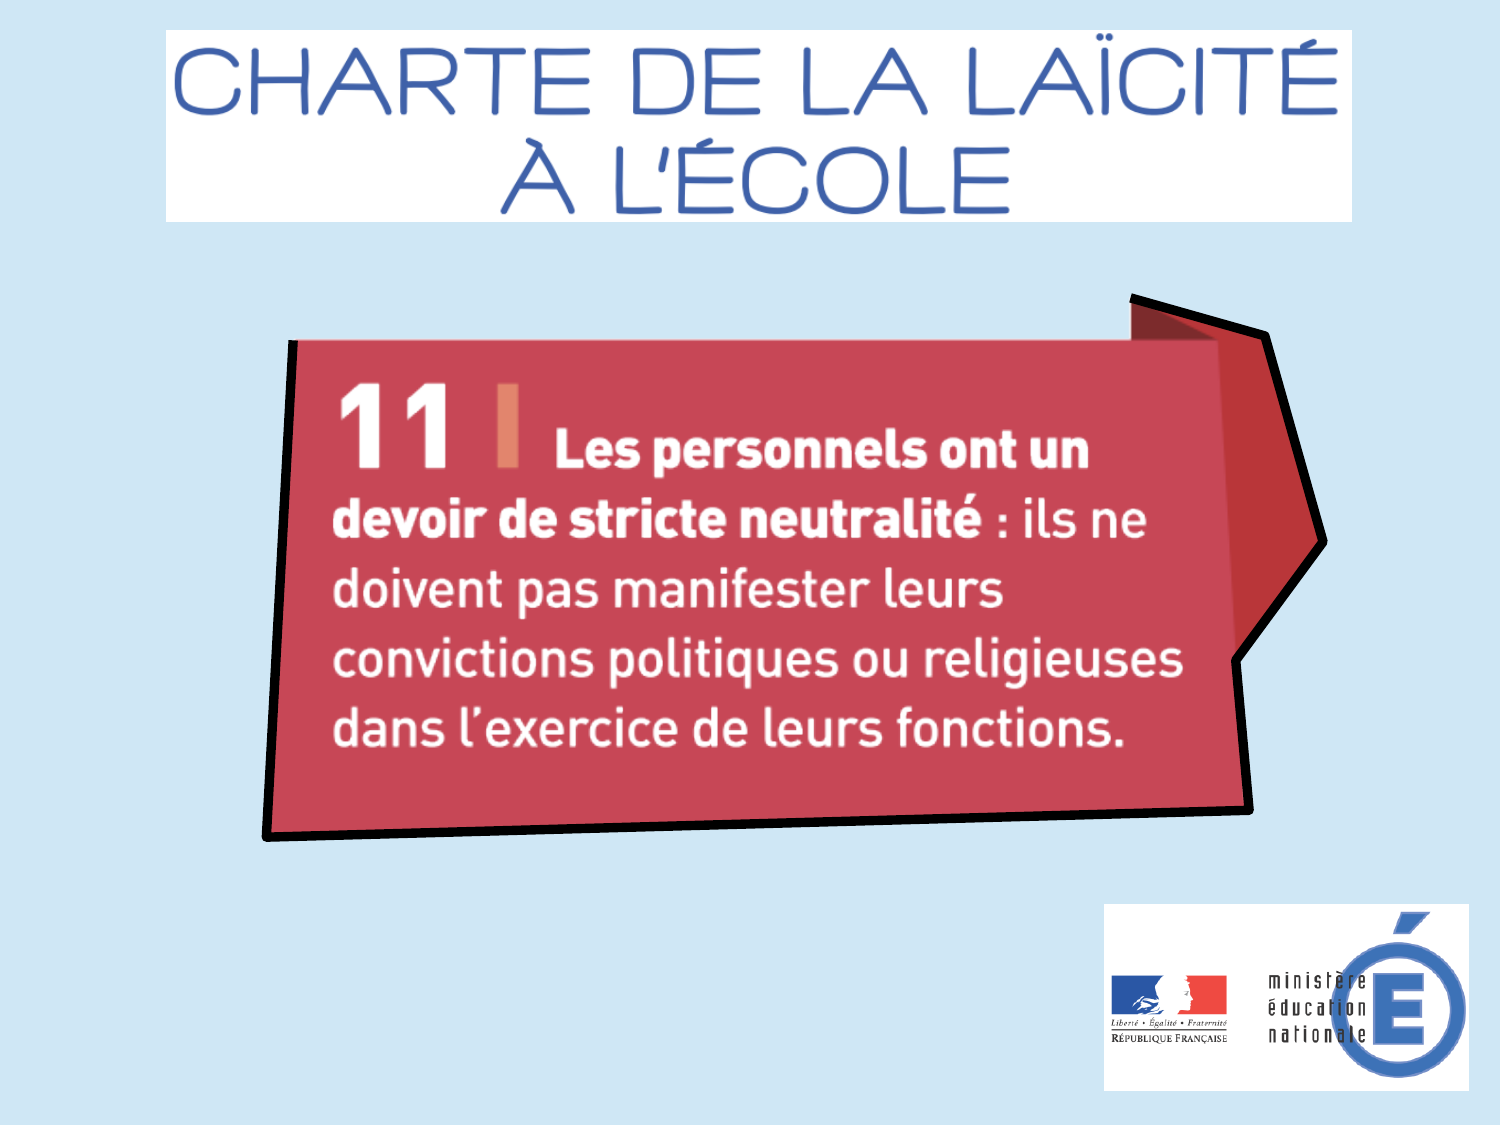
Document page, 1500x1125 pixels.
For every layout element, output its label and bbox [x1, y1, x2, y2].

picture [1104, 904, 1469, 1091]
picture [245, 290, 1332, 852]
picture [166, 30, 1352, 222]
